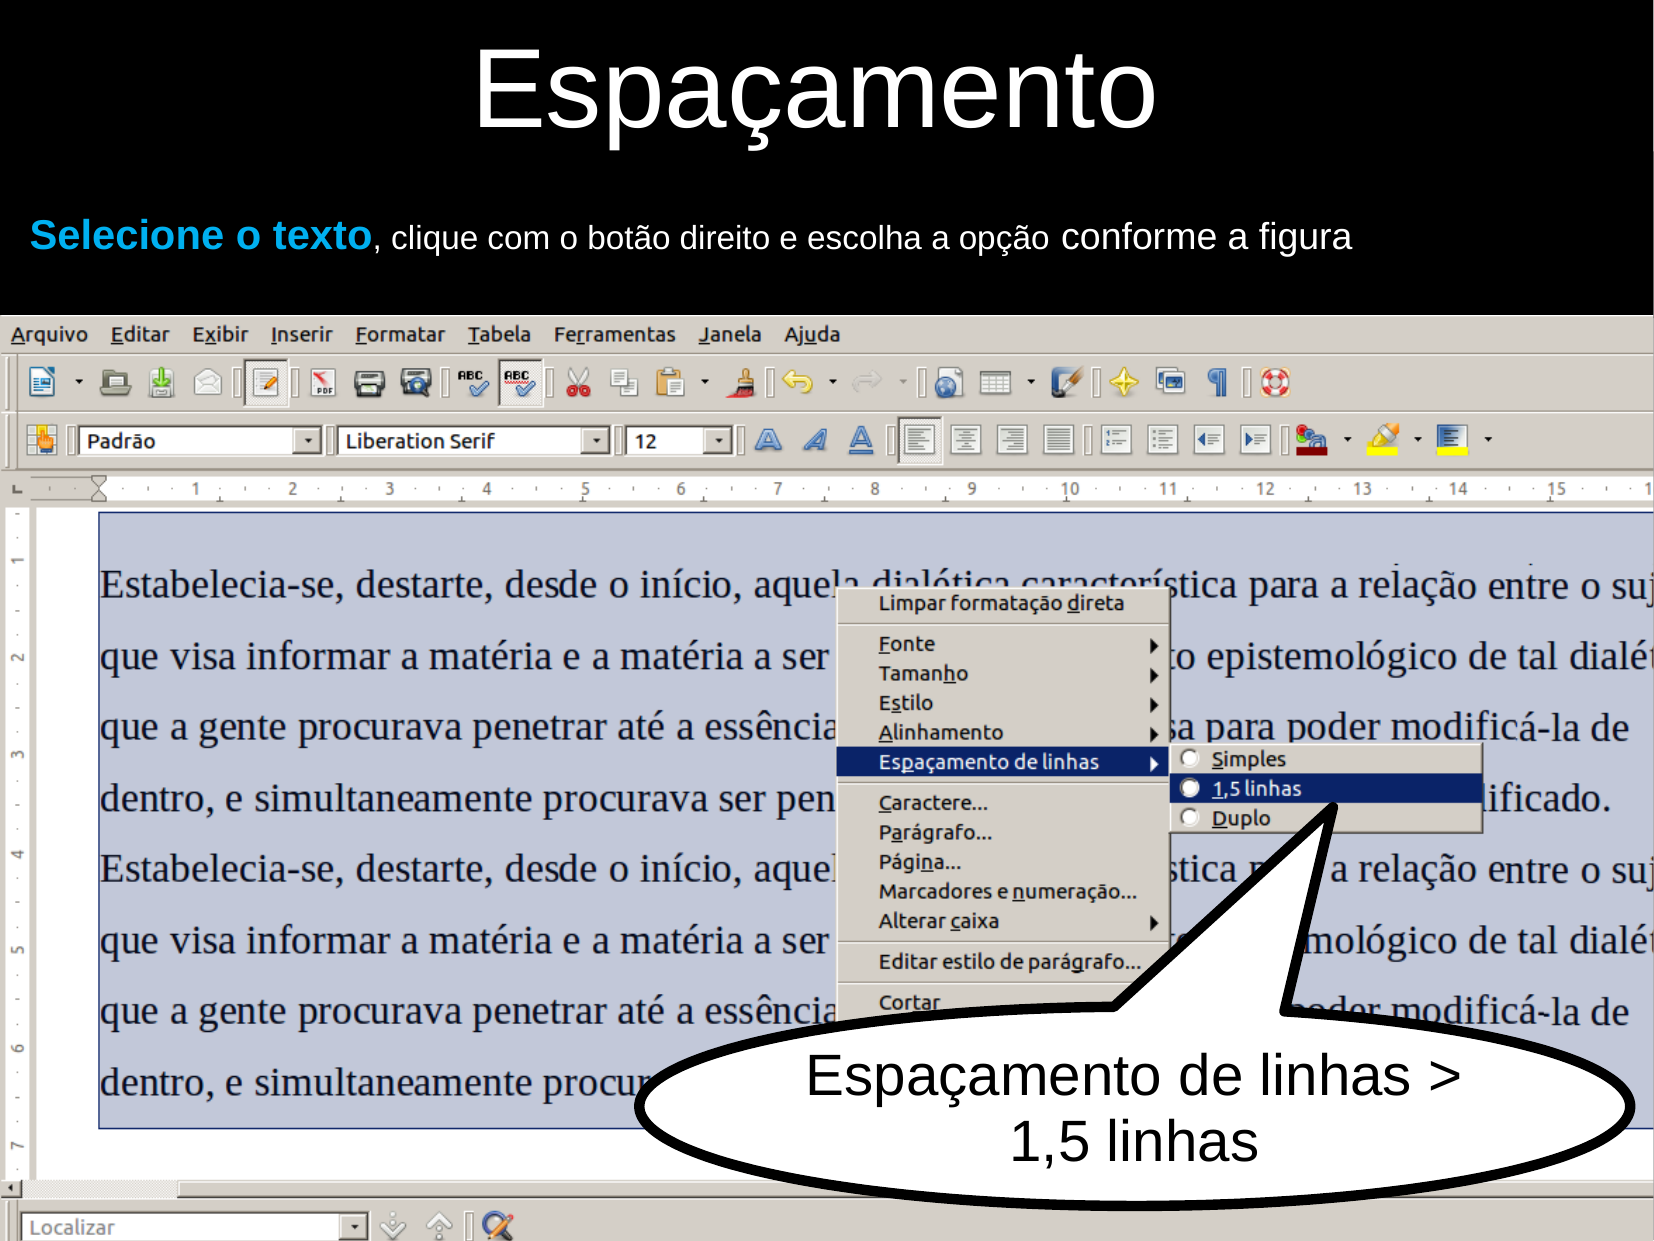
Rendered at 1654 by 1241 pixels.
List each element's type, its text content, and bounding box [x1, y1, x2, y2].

title Espaçamento [70, 5, 1559, 151]
picture [0, 315, 1654, 1241]
text_box Selecione o texto, clique com o botão direito e escolha a opção conforme a figura [0, 151, 1654, 315]
text_box Espaçamento de linhas > 1,5 linhas [639, 807, 1631, 1206]
